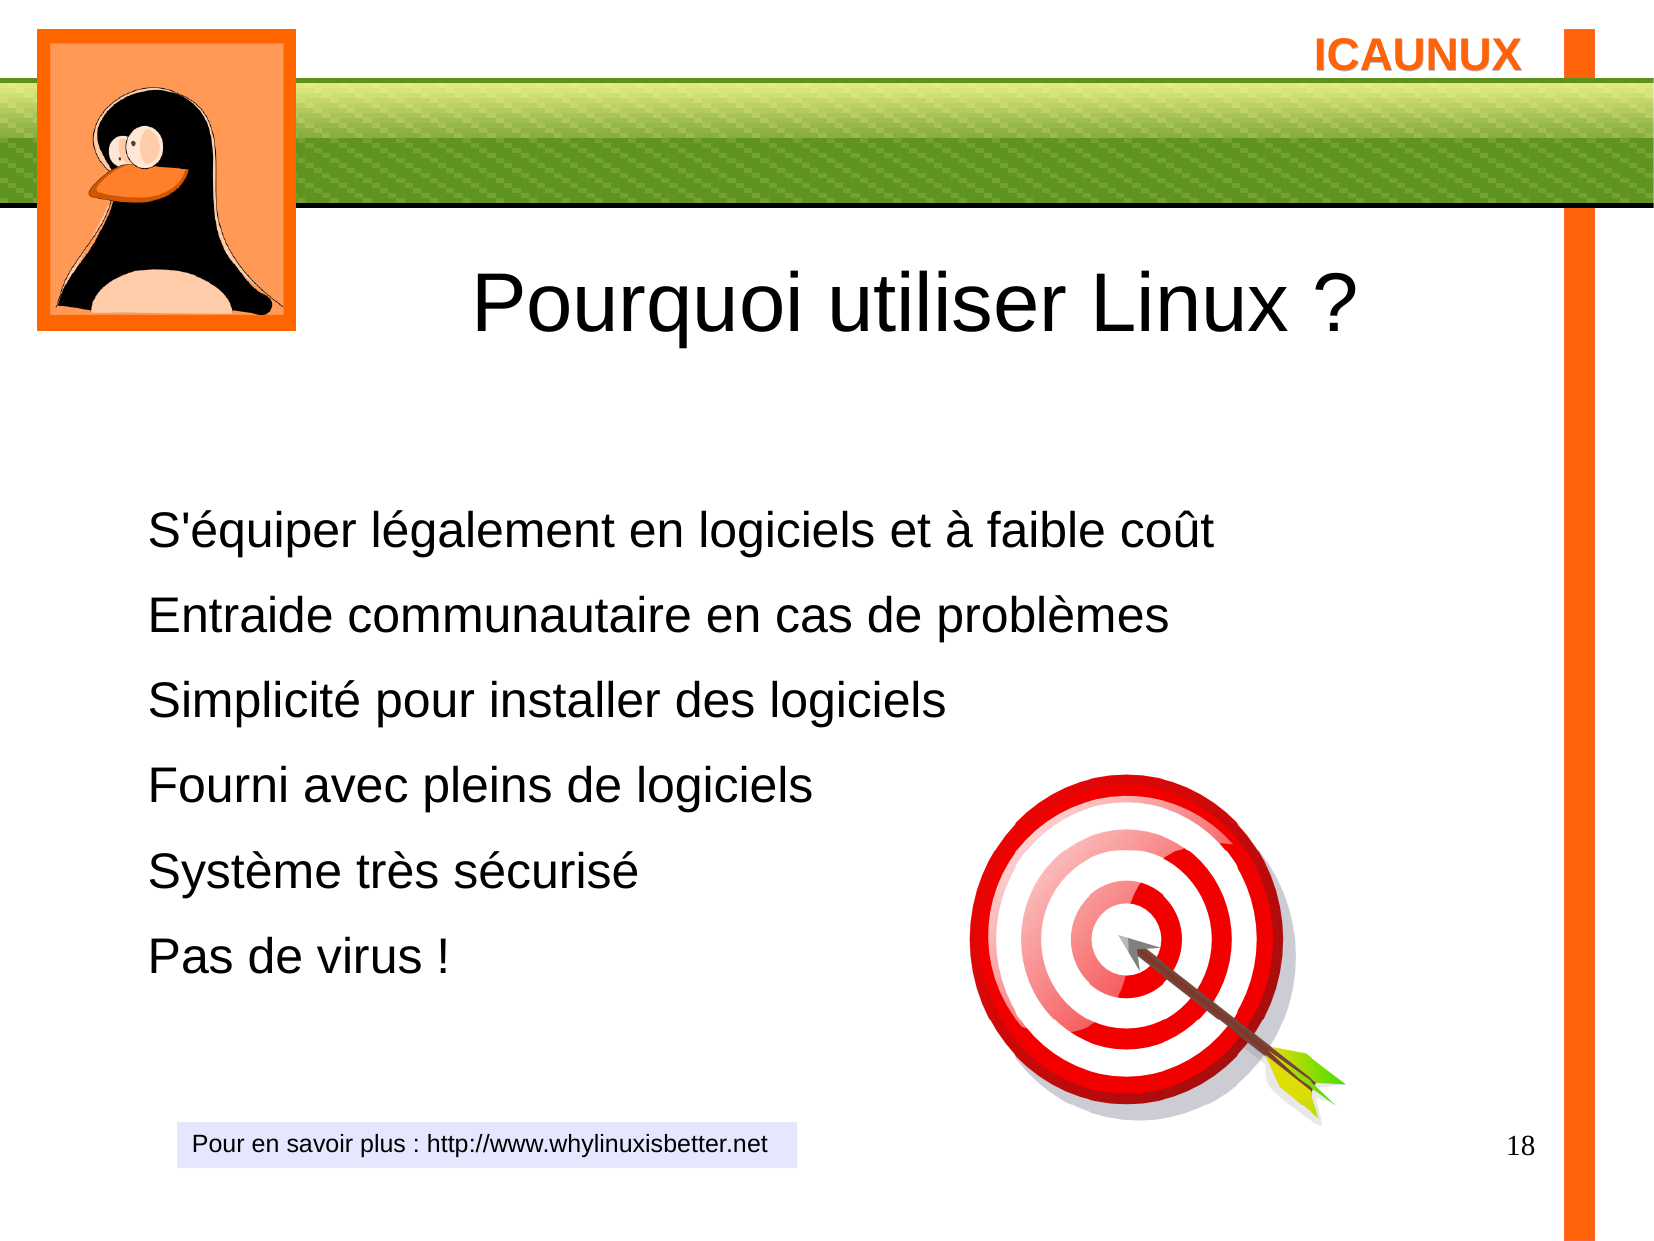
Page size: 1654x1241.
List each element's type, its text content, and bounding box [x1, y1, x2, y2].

text_box Pour en savoir plus : http://www.whylinuxisbetter.net [177, 1122, 798, 1169]
list S'équiper légalement en logiciels et à faible coût Entraide communautaire en cas de problèmes Simplicité pour installer des logiciels Fourni avec pleins de logiciels Système très sécurisé Pas de virus ! [147, 501, 1571, 1022]
picture [0, 29, 1654, 331]
title Pourquoi utiliser Linux ? [324, 236, 1506, 370]
picture [868, 596, 1460, 1189]
